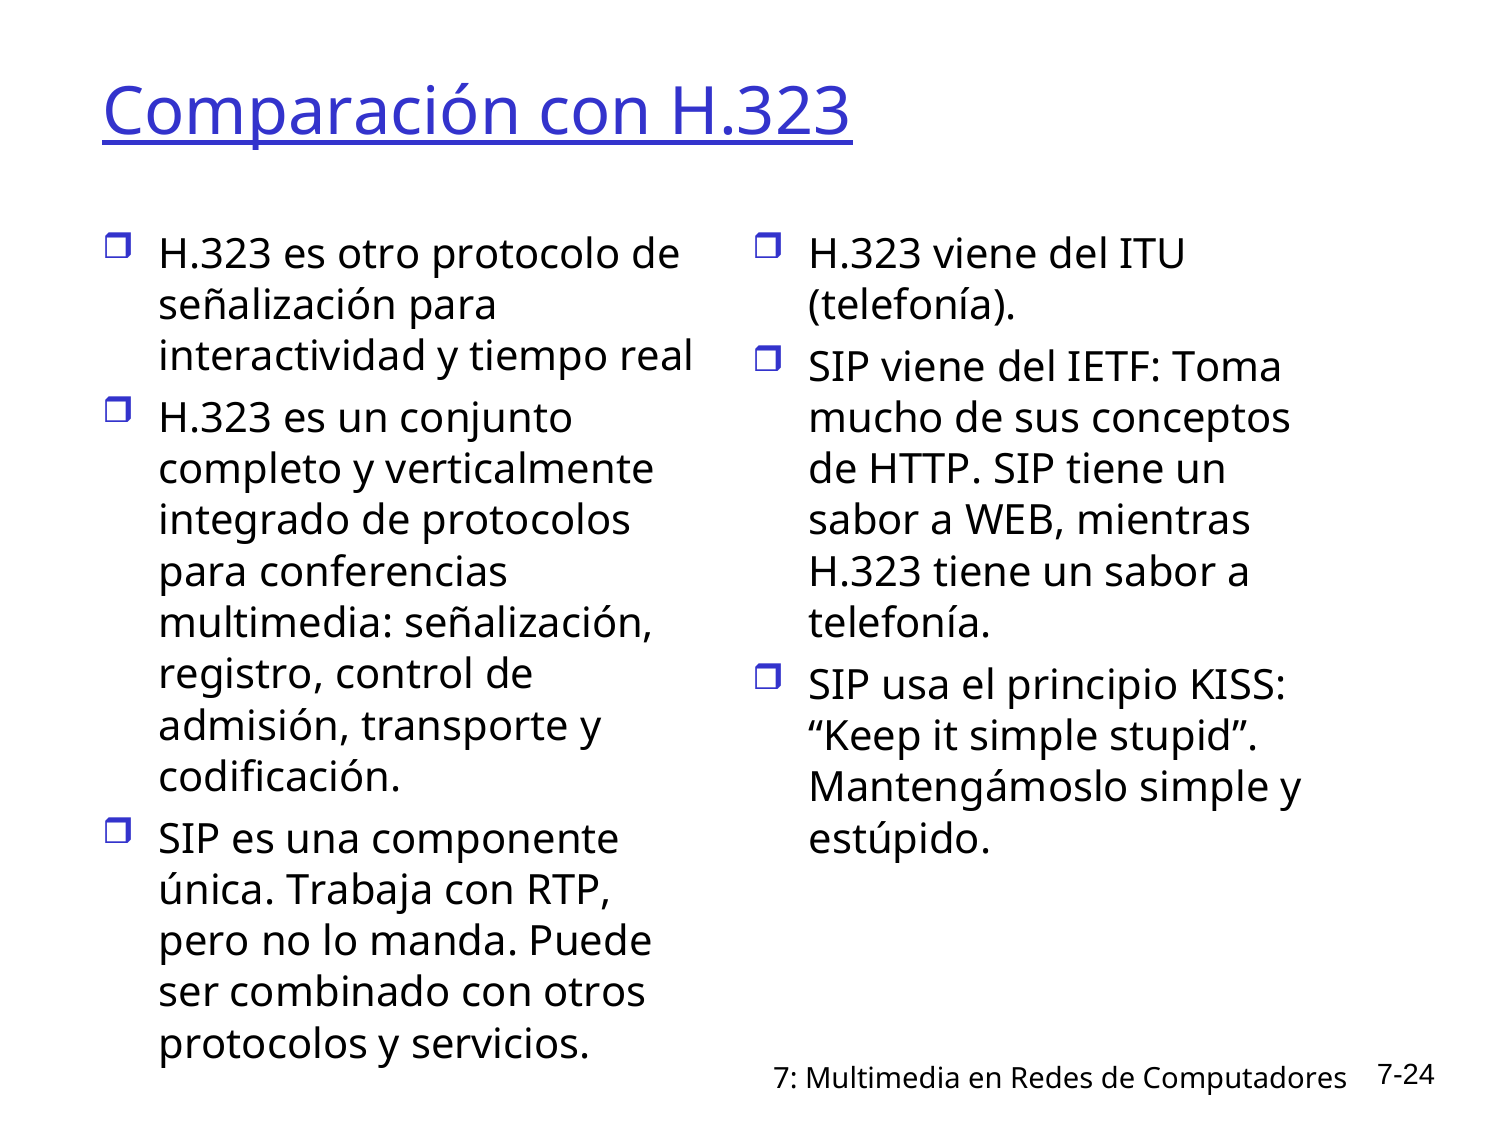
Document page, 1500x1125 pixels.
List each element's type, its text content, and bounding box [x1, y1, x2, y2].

title Comparación con H.323 [87, 37, 1363, 181]
list H.323 es otro protocolo de señalización para interactividad y tiempo real H.323 es un conjunto completo y verticalmente integrado de protocolos para conferencias multimedia: señalización, registro, control de admisión, transporte y codificación. SIP es una componente única. Trabaja con RTP, pero no lo manda. Puede ser combinado con otros protocolos y servicios. [87, 219, 713, 1056]
list H.323 viene del ITU (telefonía). SIP viene del IETF: Toma mucho de sus conceptos de HTTP. SIP tiene un sabor a WEB, mientras H.323 tiene un sabor a telefonía. SIP usa el principio KISS: “Keep it simple stupid”. Mantengámoslo simple y estúpido. [737, 219, 1363, 1026]
